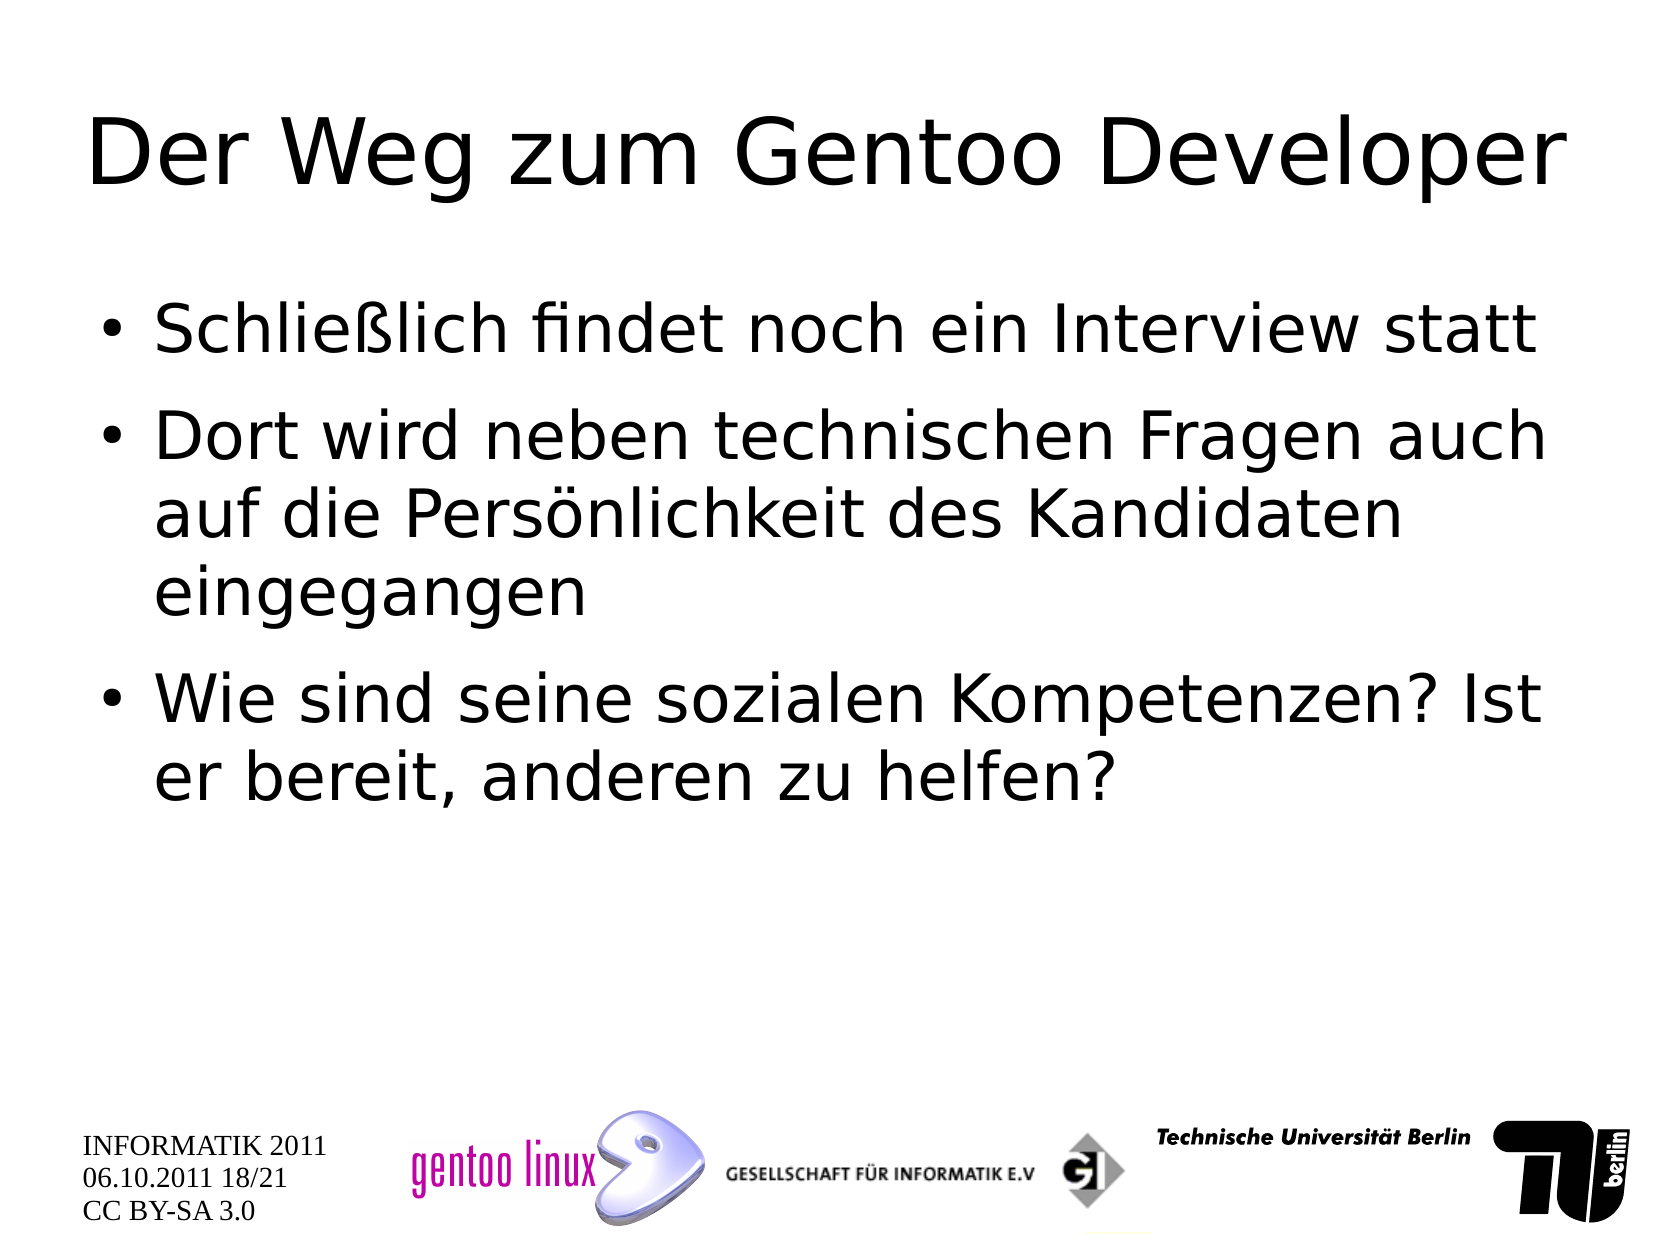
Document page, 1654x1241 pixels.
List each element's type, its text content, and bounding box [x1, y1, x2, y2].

title Der Weg zum Gentoo Developer [82, 49, 1571, 257]
picture [407, 1109, 708, 1230]
picture [726, 1109, 1152, 1234]
list Schließlich findet noch ein Interview statt Dort wird neben technischen Fragen auch auf die Persönlichkeit des Kandidaten eingegangen Wie sind seine sozialen Kompetenzen? Ist er bereit, anderen zu helfen? [82, 290, 1571, 1109]
